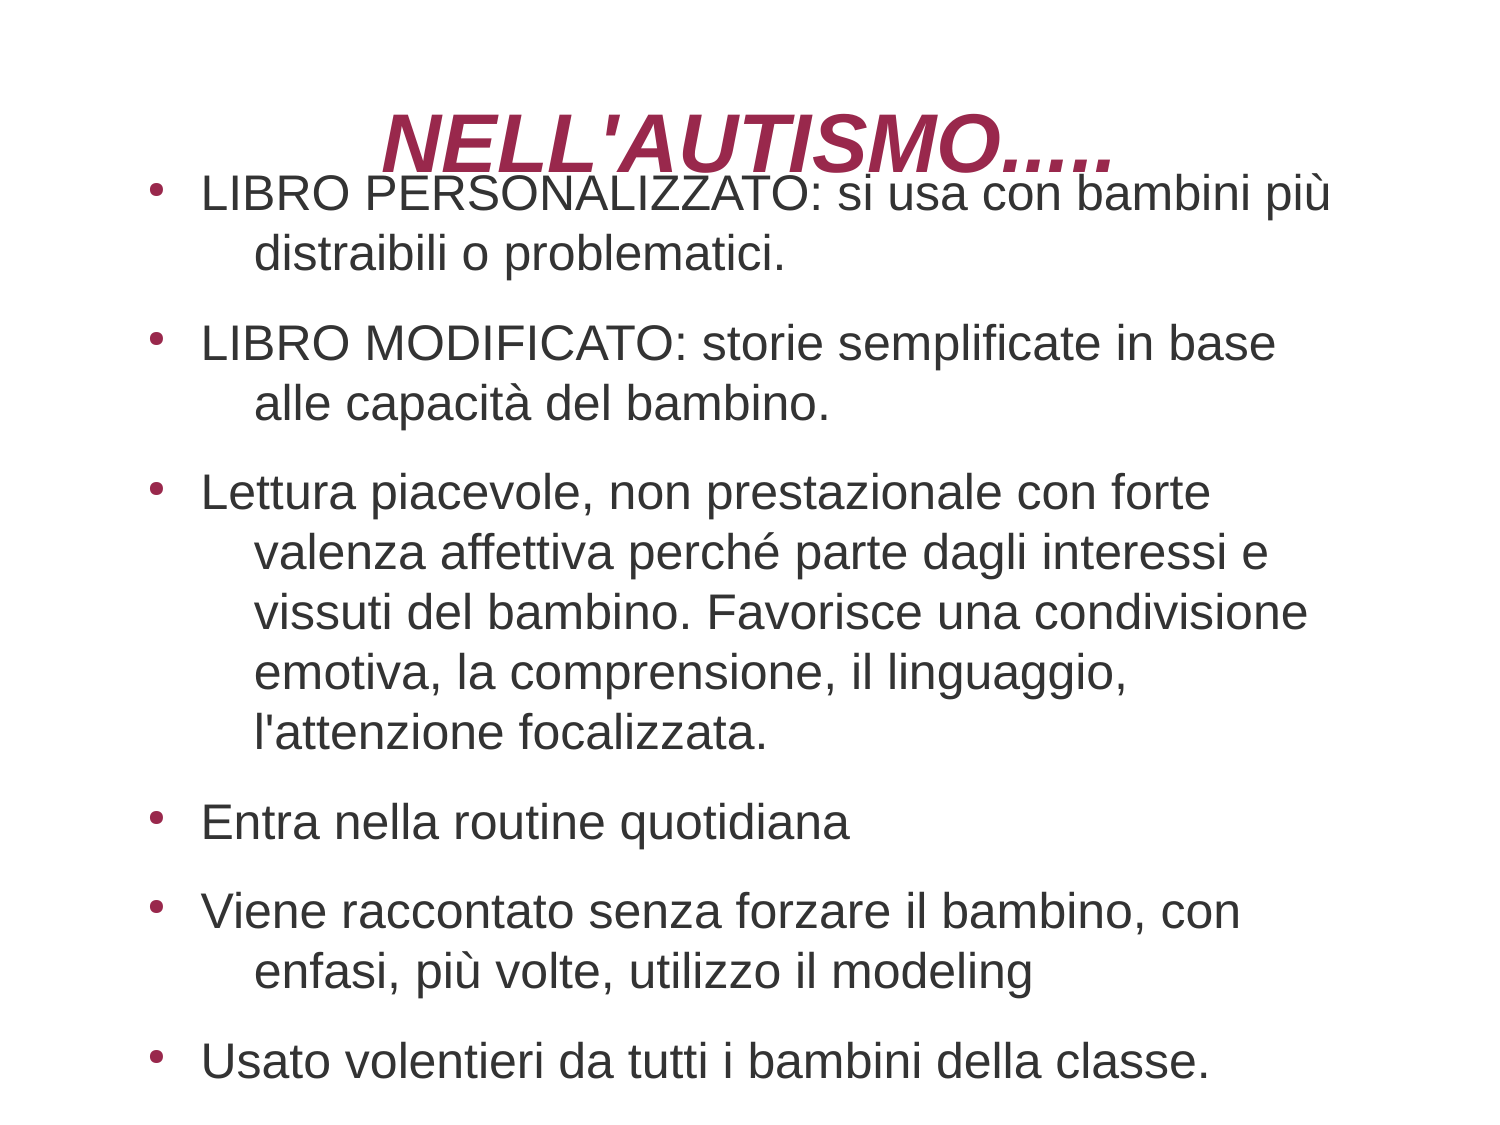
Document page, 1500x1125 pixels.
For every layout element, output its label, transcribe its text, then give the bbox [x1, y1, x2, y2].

list LIBRO PERSONALIZZATO: si usa con bambini più distraibili o problematici. LIBRO MODIFICATO: storie semplificate in base alle capacità del bambino. Lettura piacevole, non prestazionale con forte valenza affettiva perché parte dagli interessi e vissuti del bambino. Favorisce una condivisione emotiva, la comprensione, il linguaggio, l'attenzione focalizzata. Entra nella routine quotidiana Viene raccontato senza forzare il bambino, con enfasi, più volte, utilizzo il modeling Usato volentieri da tutti i bambini della classe. [112, 160, 1365, 870]
title NELL'AUTISMO..... [75, 44, 1425, 233]
